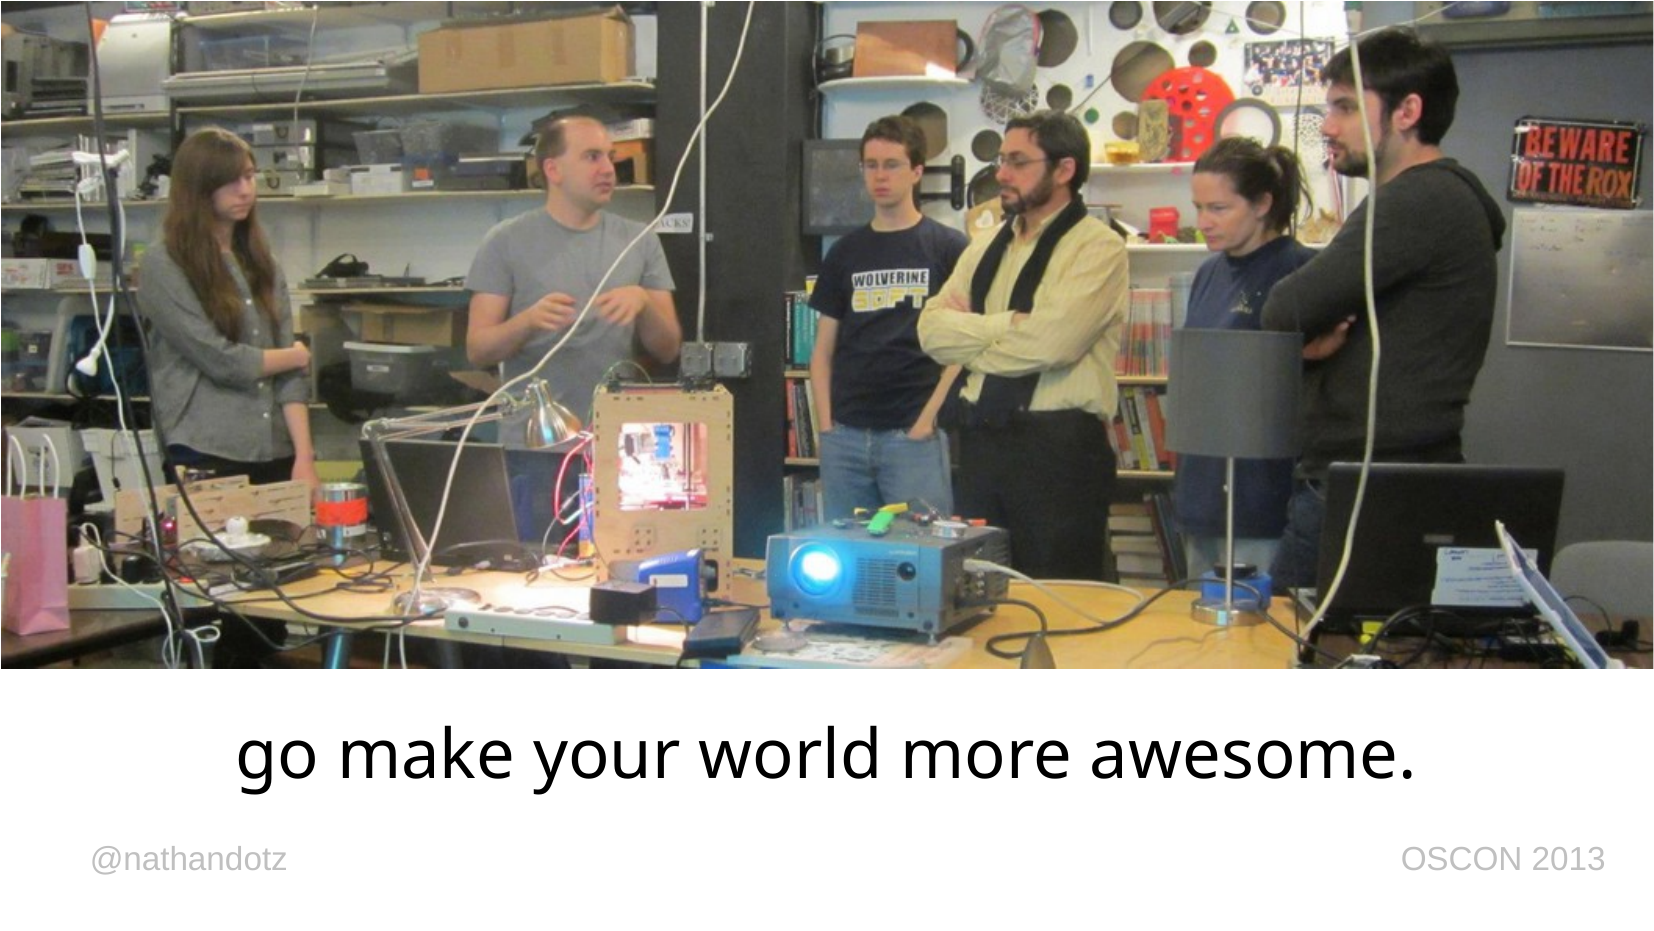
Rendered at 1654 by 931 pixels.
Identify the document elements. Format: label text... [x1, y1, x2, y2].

text_box @nathandotz [75, 832, 304, 886]
picture [1, 1, 1654, 669]
text_box OSCON 2013 [1386, 832, 1622, 886]
title go make your world more awesome. [0, 666, 1654, 839]
